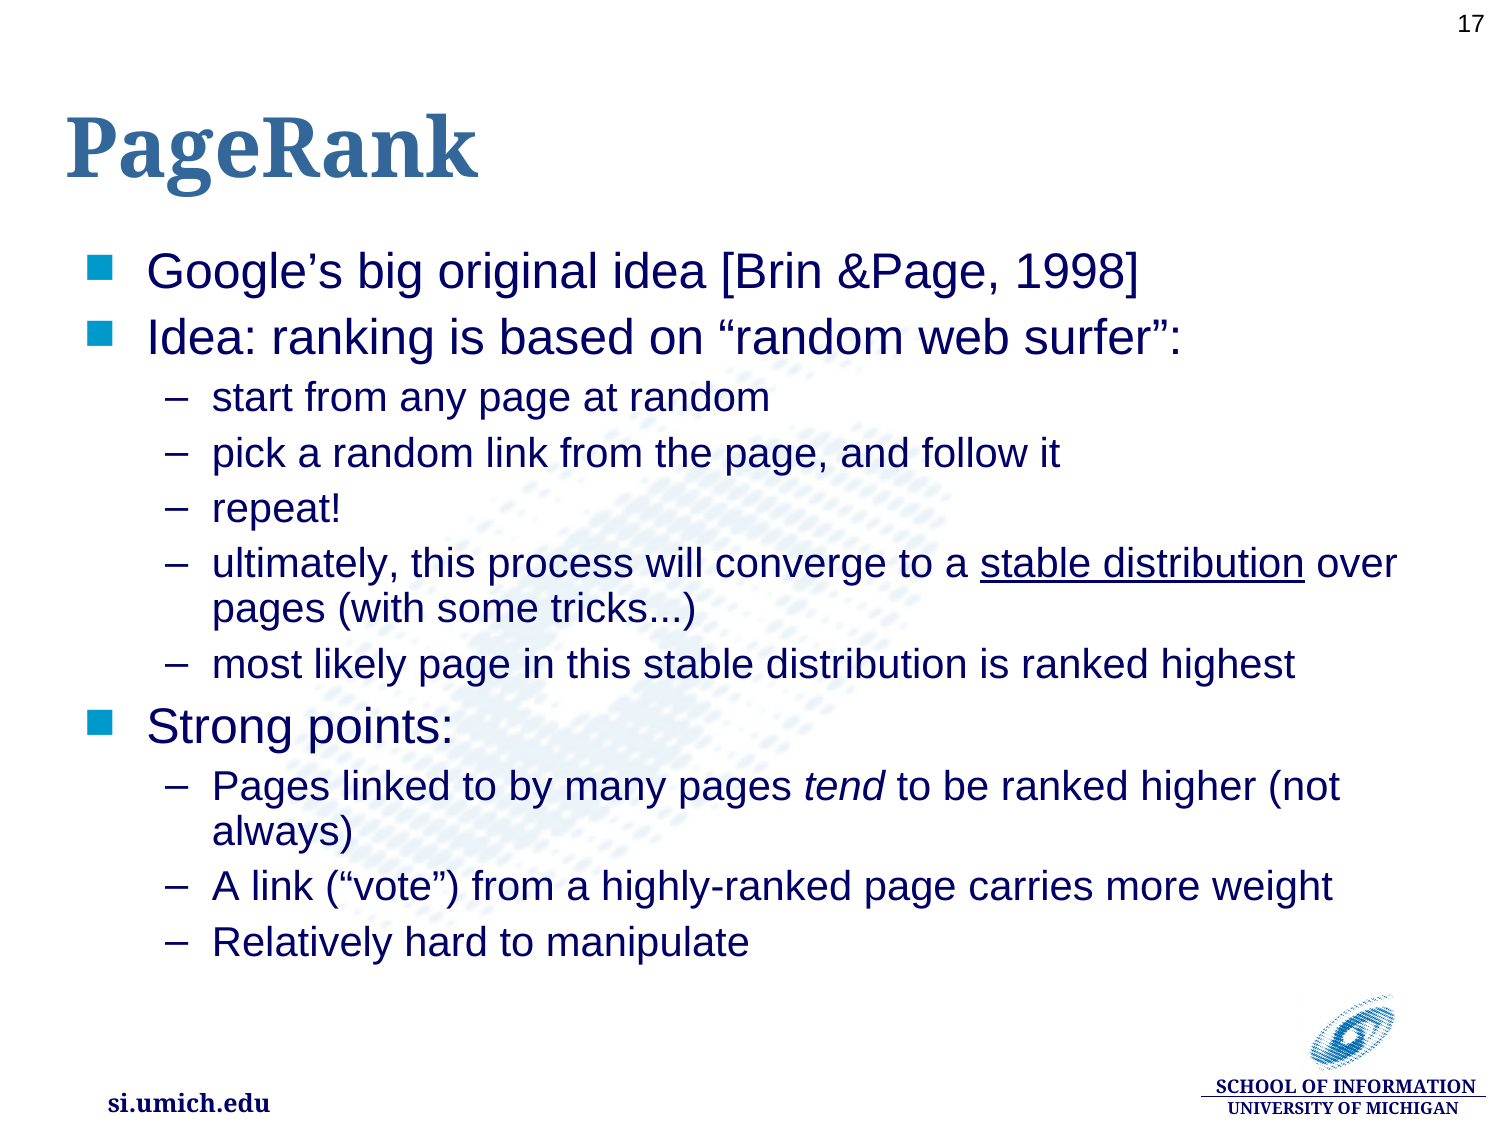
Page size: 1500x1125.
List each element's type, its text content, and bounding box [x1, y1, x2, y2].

picture [1299, 1038, 1401, 1073]
title PageRank [50, 49, 1326, 238]
list Google’s big original idea [Brin &Page, 1998] Idea: ranking is based on “random web surfer”: start from any page at random pick a random link from the page, and follow it repeat! ultimately, this process will converge to a stable distribution over pages (with some tricks...) most likely page in this stable distribution is ranked highest Strong points: Pages linked to by many pages tend to be ranked higher (not always) A link (“vote”) from a highly-ranked page carries more weight Relatively hard to manipulate [75, 237, 1426, 1038]
text_box <number> [1337, 0, 1500, 51]
